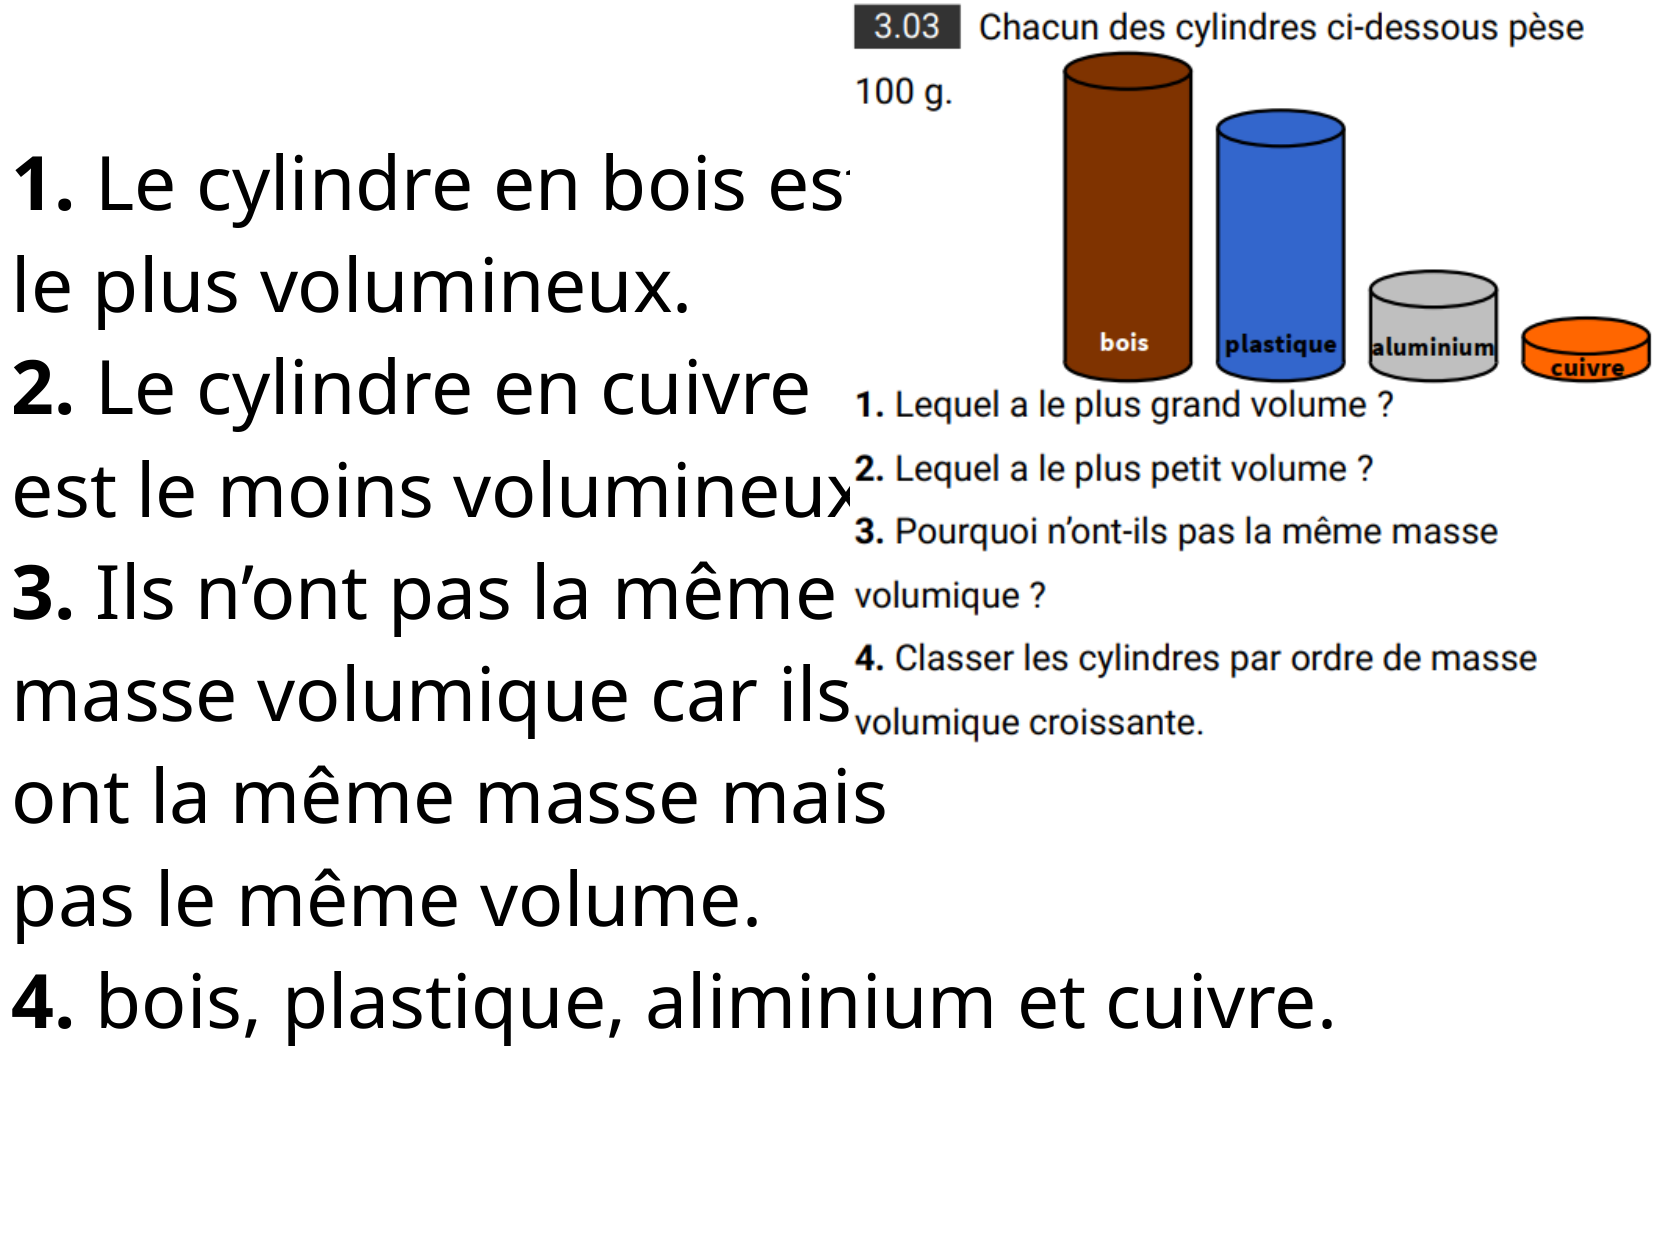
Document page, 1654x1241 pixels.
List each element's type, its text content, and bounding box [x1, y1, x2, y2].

subtitle 1. Le cylindre en bois est le plus volumineux. 2. Le cylindre en cuivre est le moins volumineux. 3. Ils n’ont pas la même masse volumique car ils ont la même masse mais pas le même volume. 4. bois, plastique, aliminium et cuivre. [11, 129, 1642, 1229]
picture [850, 0, 1654, 755]
